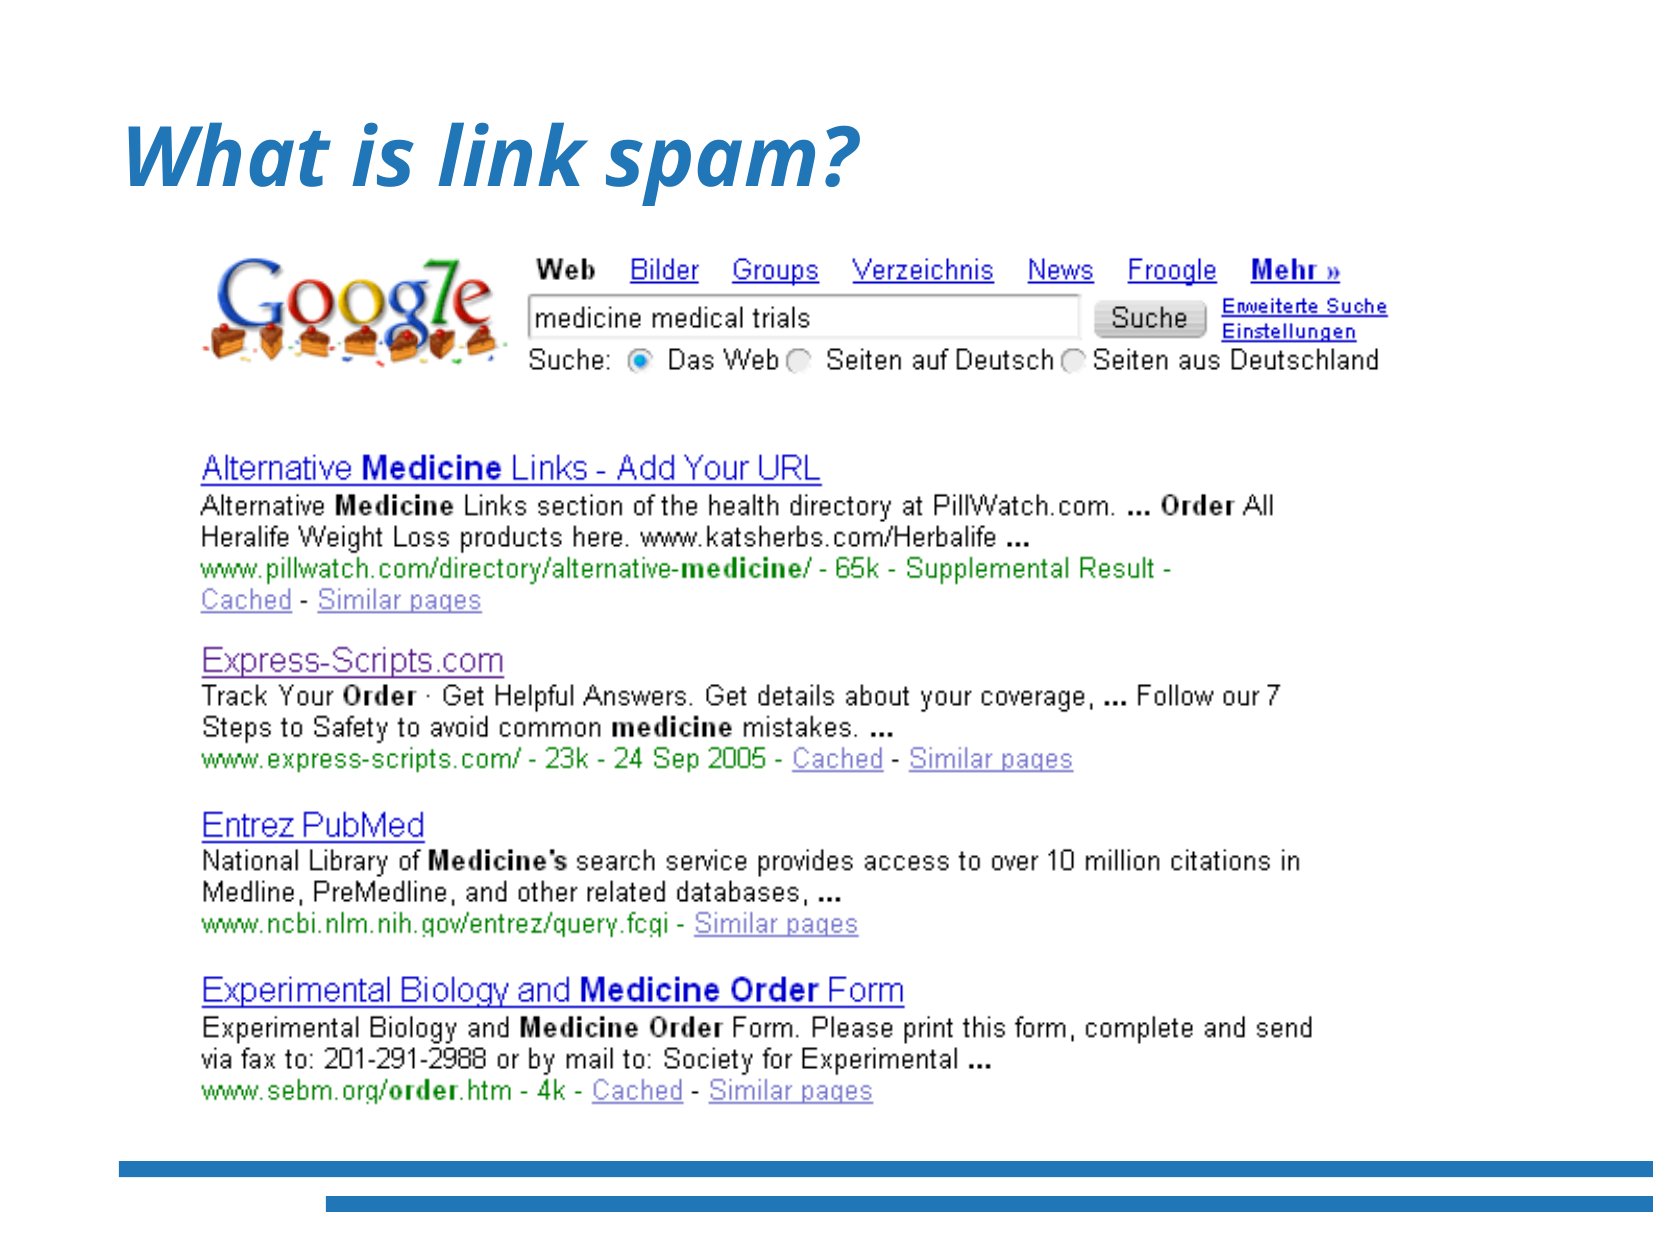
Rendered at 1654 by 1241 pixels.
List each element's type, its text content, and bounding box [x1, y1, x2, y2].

picture [197, 449, 1325, 619]
title What is link spam? [121, 50, 1534, 258]
picture [187, 238, 1401, 391]
picture [194, 635, 1339, 1117]
